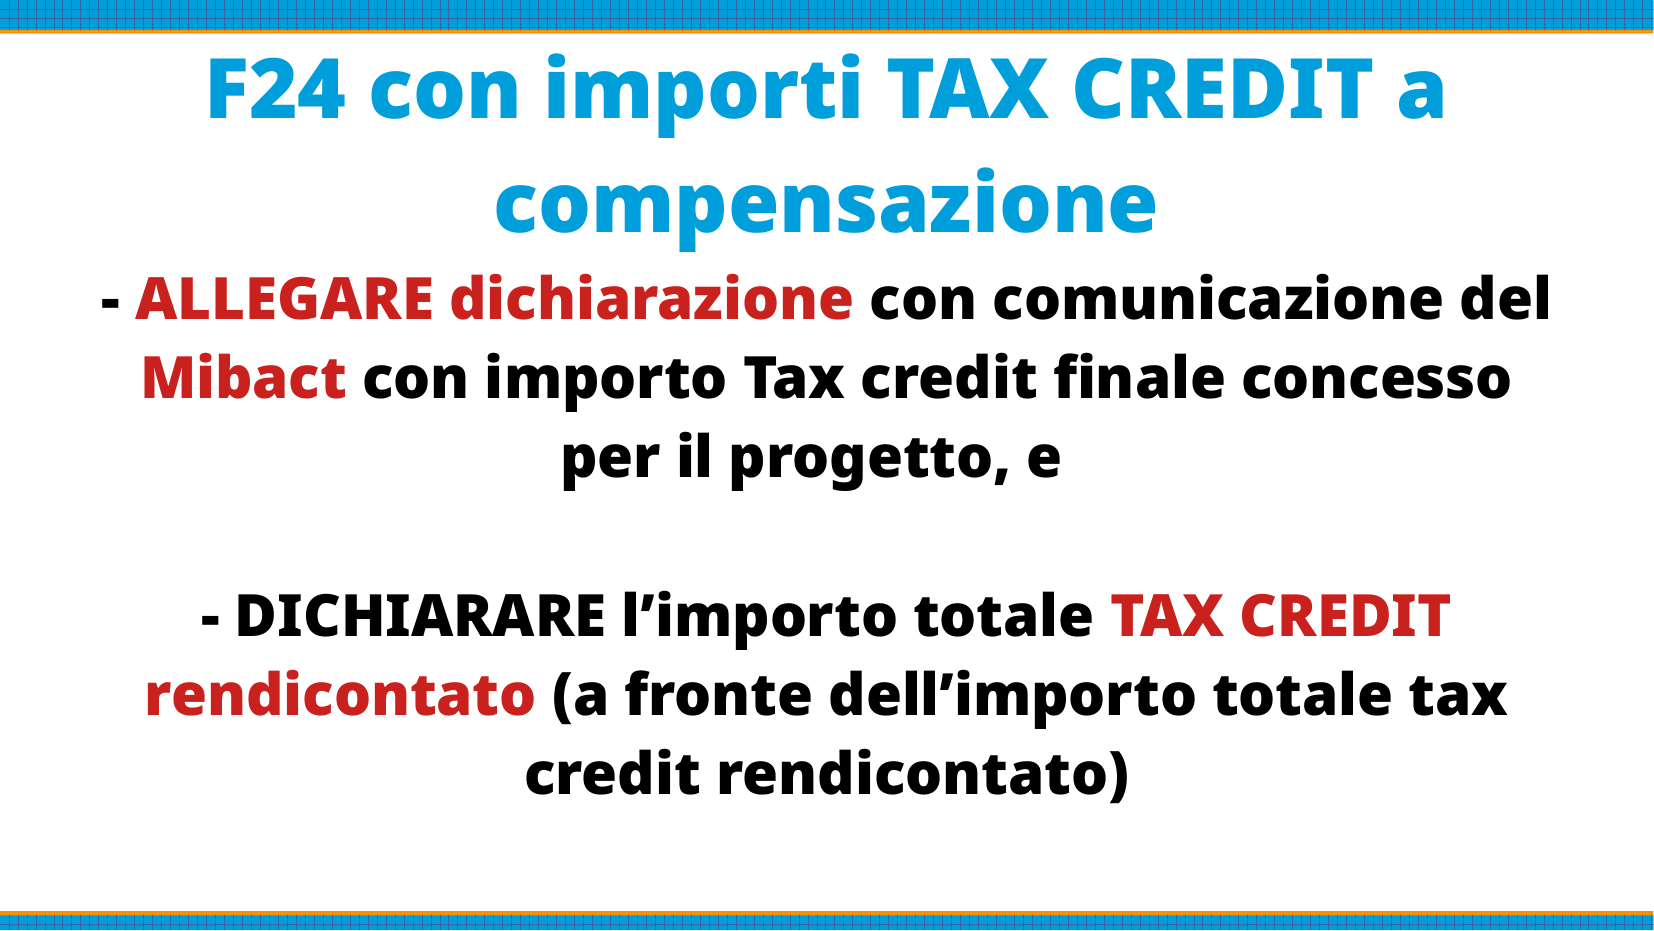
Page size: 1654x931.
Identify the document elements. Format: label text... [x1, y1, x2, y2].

subtitle F24 con importi TAX CREDIT a compensazione - ALLEGARE dichiarazione con comunicazione del Mibact con importo Tax credit finale concesso per il progetto, e - DICHIARARE l’importo totale TAX CREDIT rendicontato (a fronte dell’importo totale tax credit rendicontato) [88, 44, 1565, 798]
